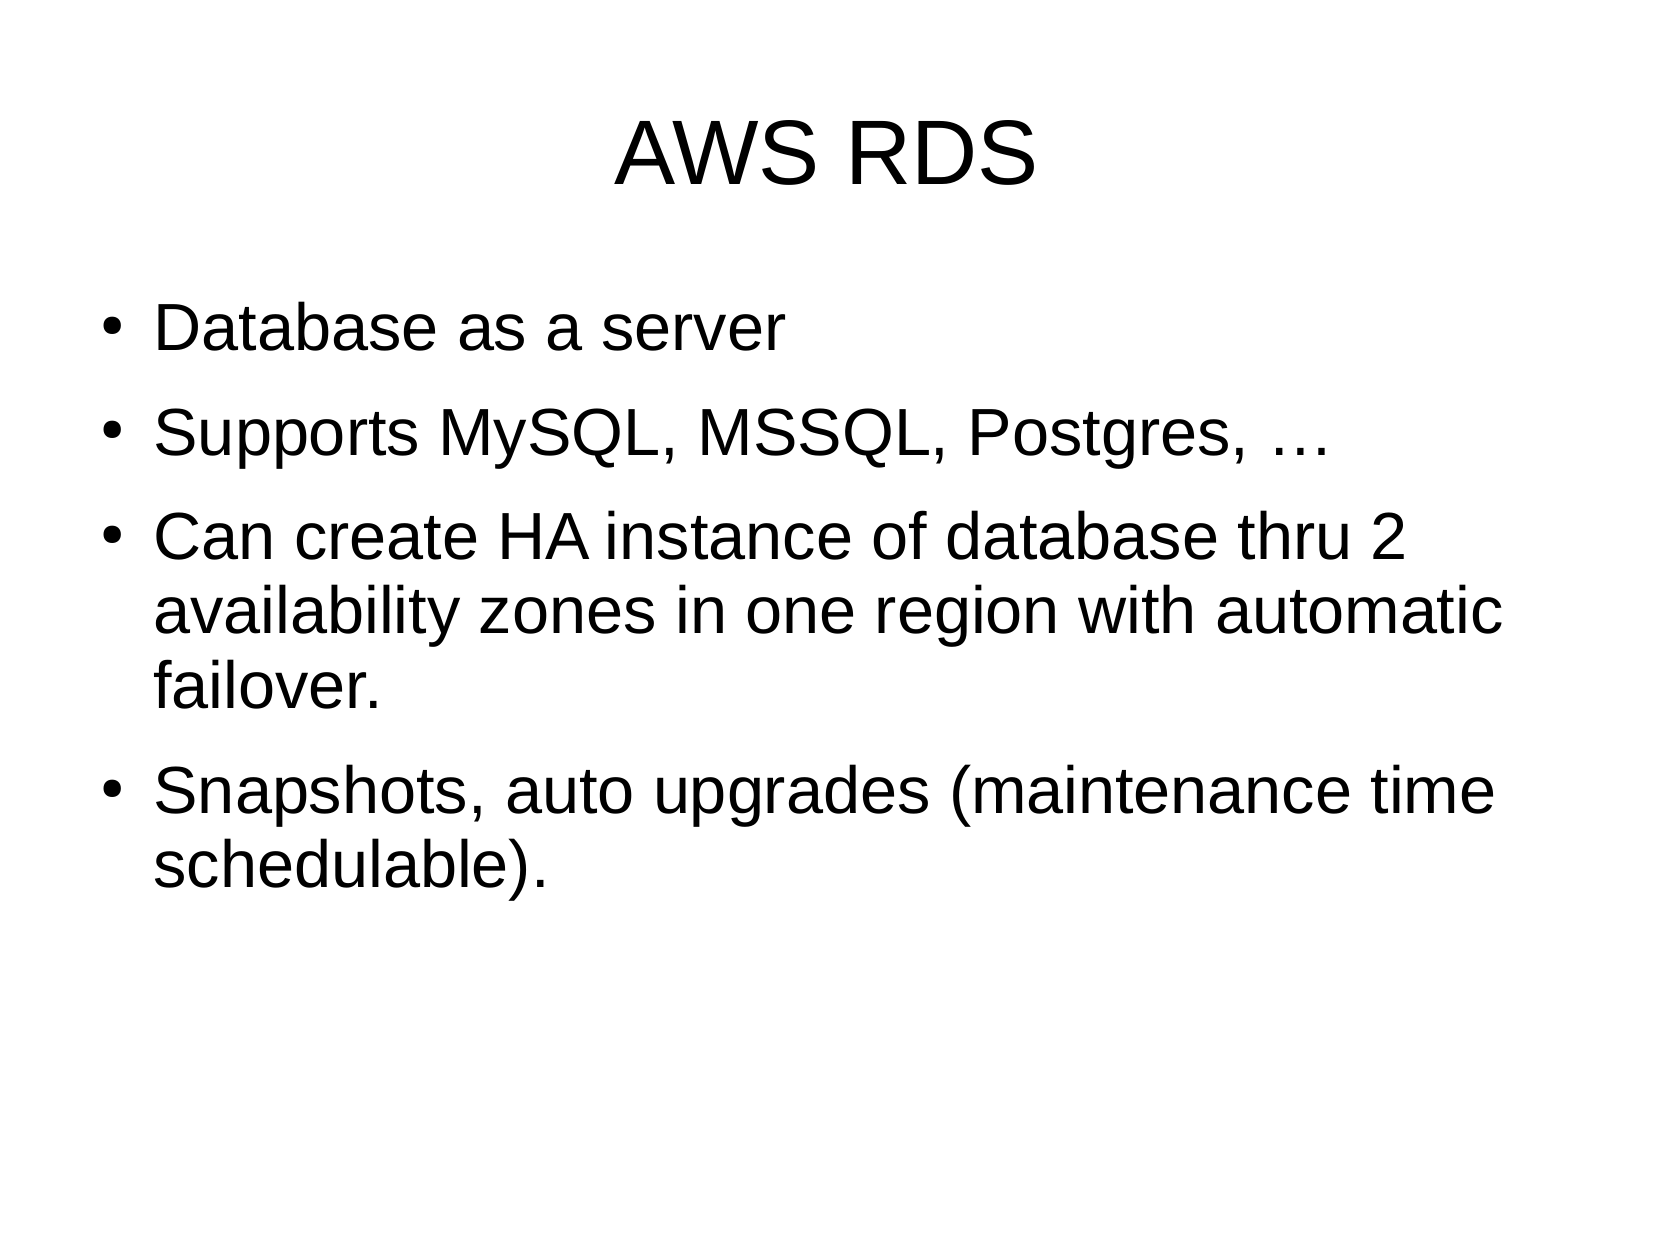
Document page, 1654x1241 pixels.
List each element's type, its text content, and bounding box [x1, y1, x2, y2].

list Database as a server Supports MySQL, MSSQL, Postgres, … Can create HA instance of database thru 2 availability zones in one region with automatic failover. Snapshots, auto upgrades (maintenance time schedulable). [82, 290, 1571, 1010]
title AWS RDS [82, 49, 1571, 257]
